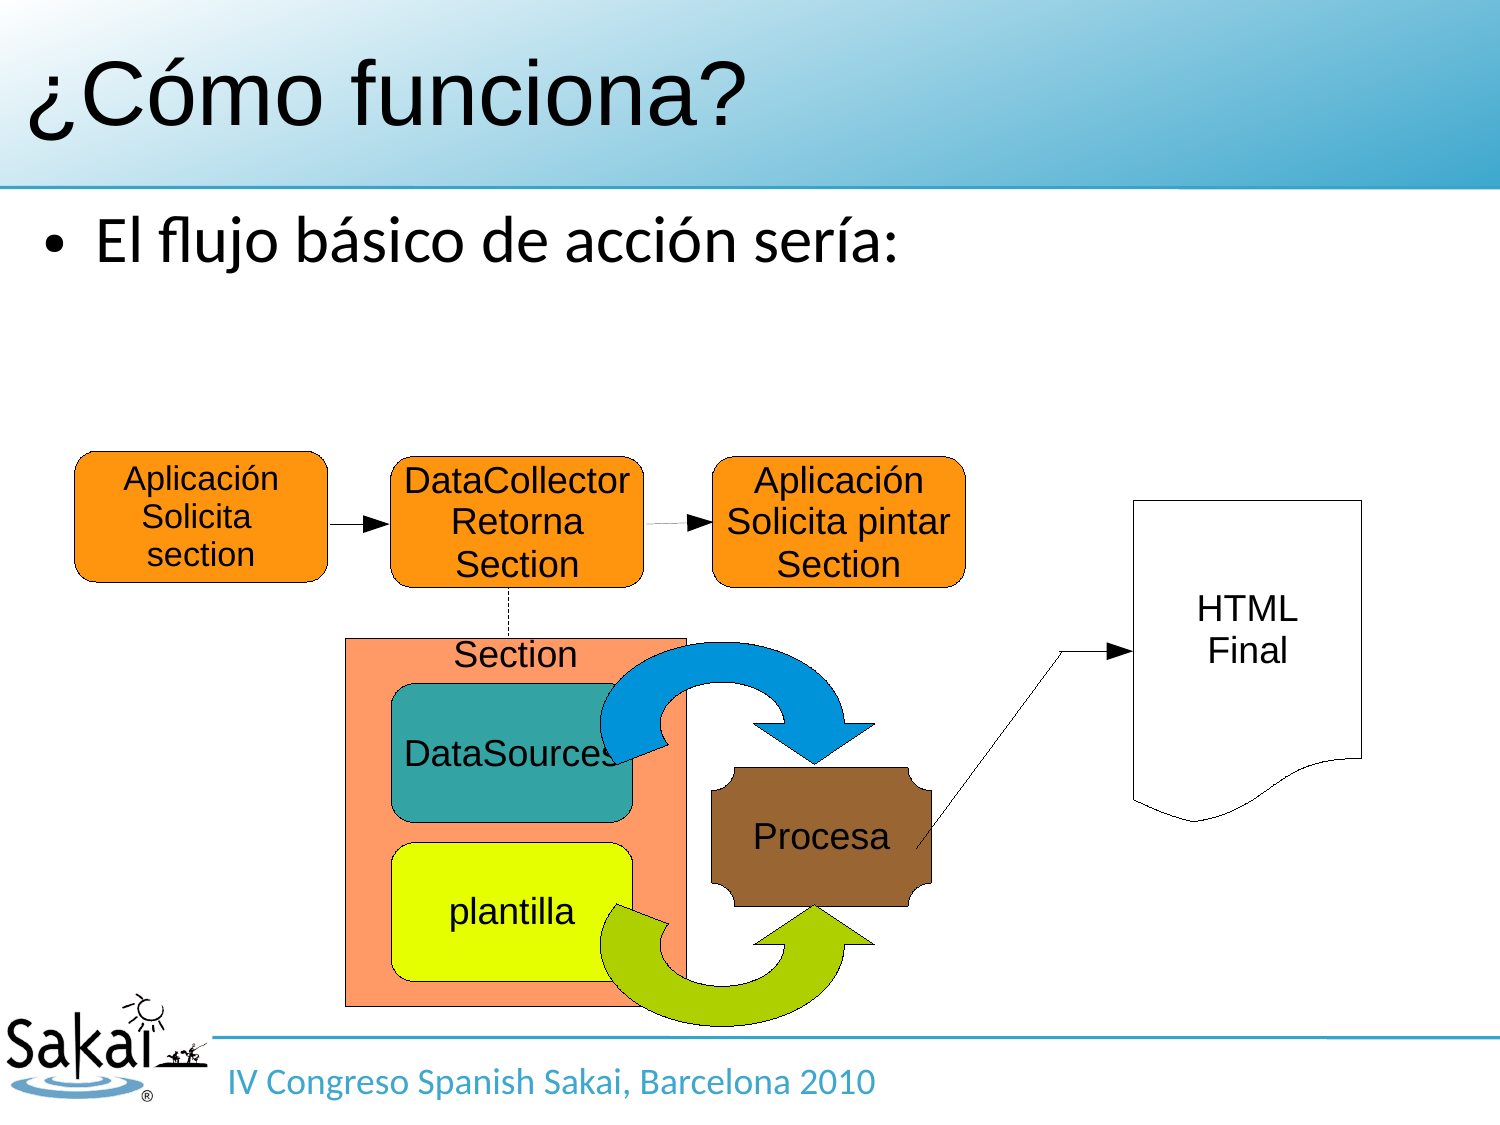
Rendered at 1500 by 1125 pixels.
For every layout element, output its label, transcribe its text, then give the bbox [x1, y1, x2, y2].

text_box [600, 903, 875, 1027]
text_box DataCollector Retorna Section [390, 456, 644, 588]
title ¿Cómo funciona? [24, 24, 1475, 163]
text_box Aplicación Solicita section [74, 451, 328, 583]
text_box plantilla [391, 842, 633, 982]
text_box DataSources [391, 683, 633, 823]
text_box HTML Final [1133, 500, 1362, 822]
text_box Procesa [711, 767, 932, 907]
text_box Section [345, 638, 687, 1007]
picture [0, 955, 213, 1125]
list El flujo básico de acción sería: [24, 212, 1475, 1025]
text_box Aplicación Solicita pintar Section [712, 456, 966, 588]
text_box [600, 642, 875, 765]
